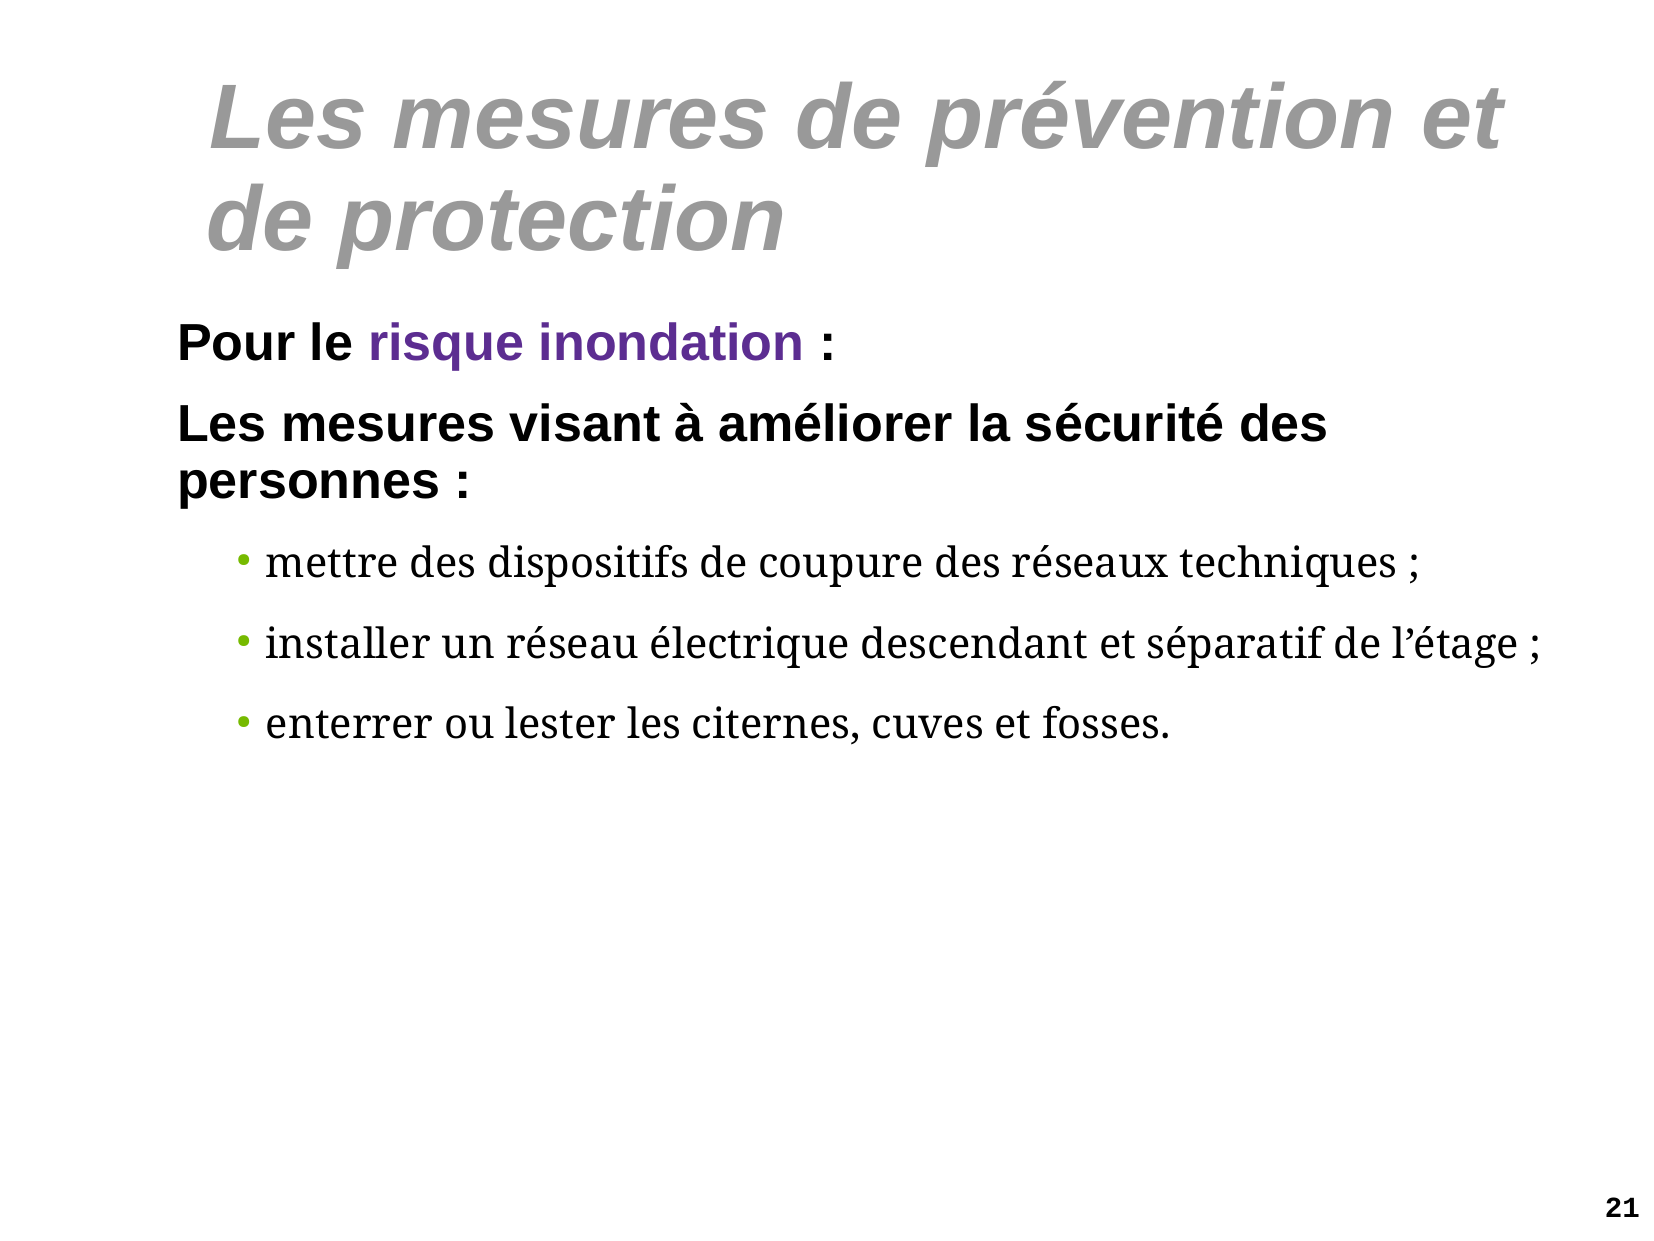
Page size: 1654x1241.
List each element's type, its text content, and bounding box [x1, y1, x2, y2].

title Les mesures de prévention et de protection [177, 65, 1625, 271]
list Pour le risque inondation : Les mesures visant à améliorer la sécurité des personnes : mettre des dispositifs de coupure des réseaux techniques ; installer un réseau électrique descendant et séparatif de l’étage ; enterrer ou lester les citernes, cuves et fosses. [177, 312, 1595, 727]
